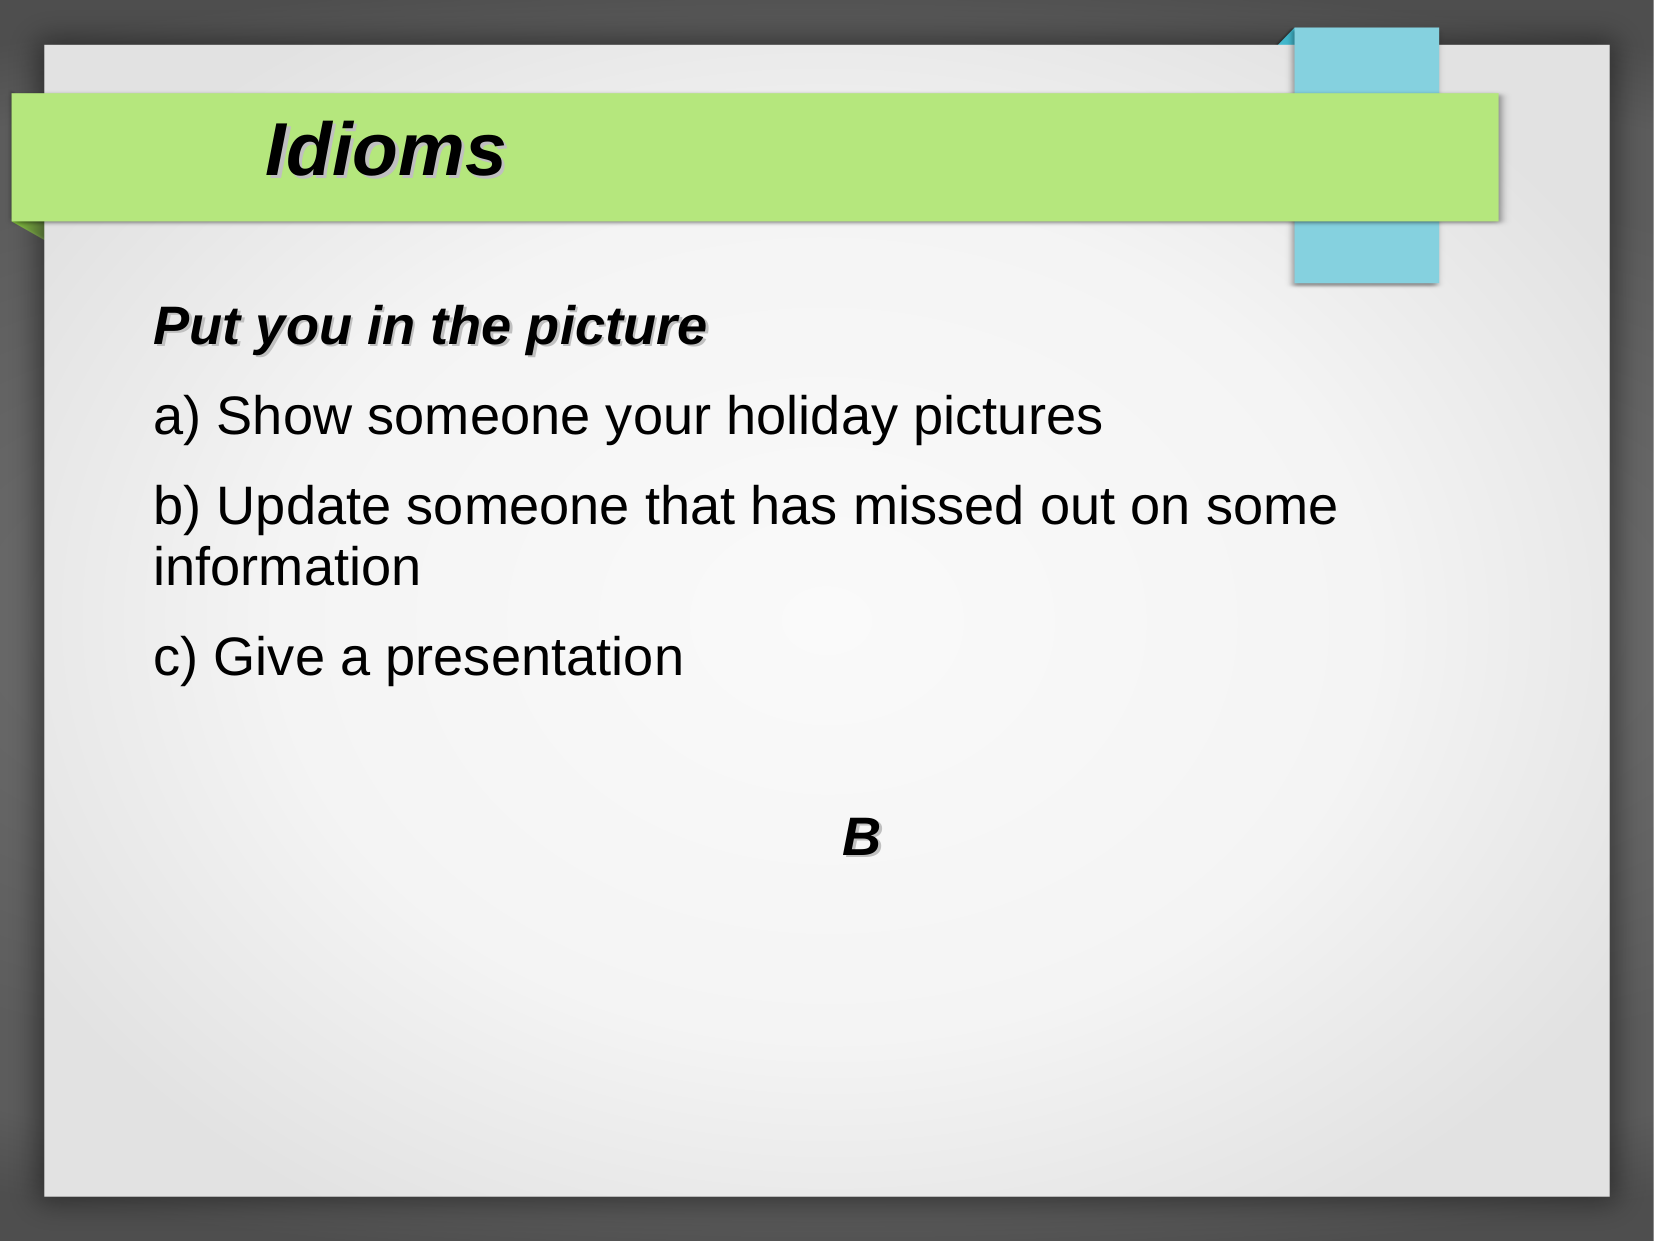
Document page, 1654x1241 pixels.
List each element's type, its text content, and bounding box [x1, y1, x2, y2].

picture [0, 0, 1654, 1241]
title Idioms [265, 47, 1595, 252]
list Put you in the picture a) Show someone your holiday pictures b) Update someone that has missed out on some information c) Give a presentation B [82, 295, 1571, 1015]
